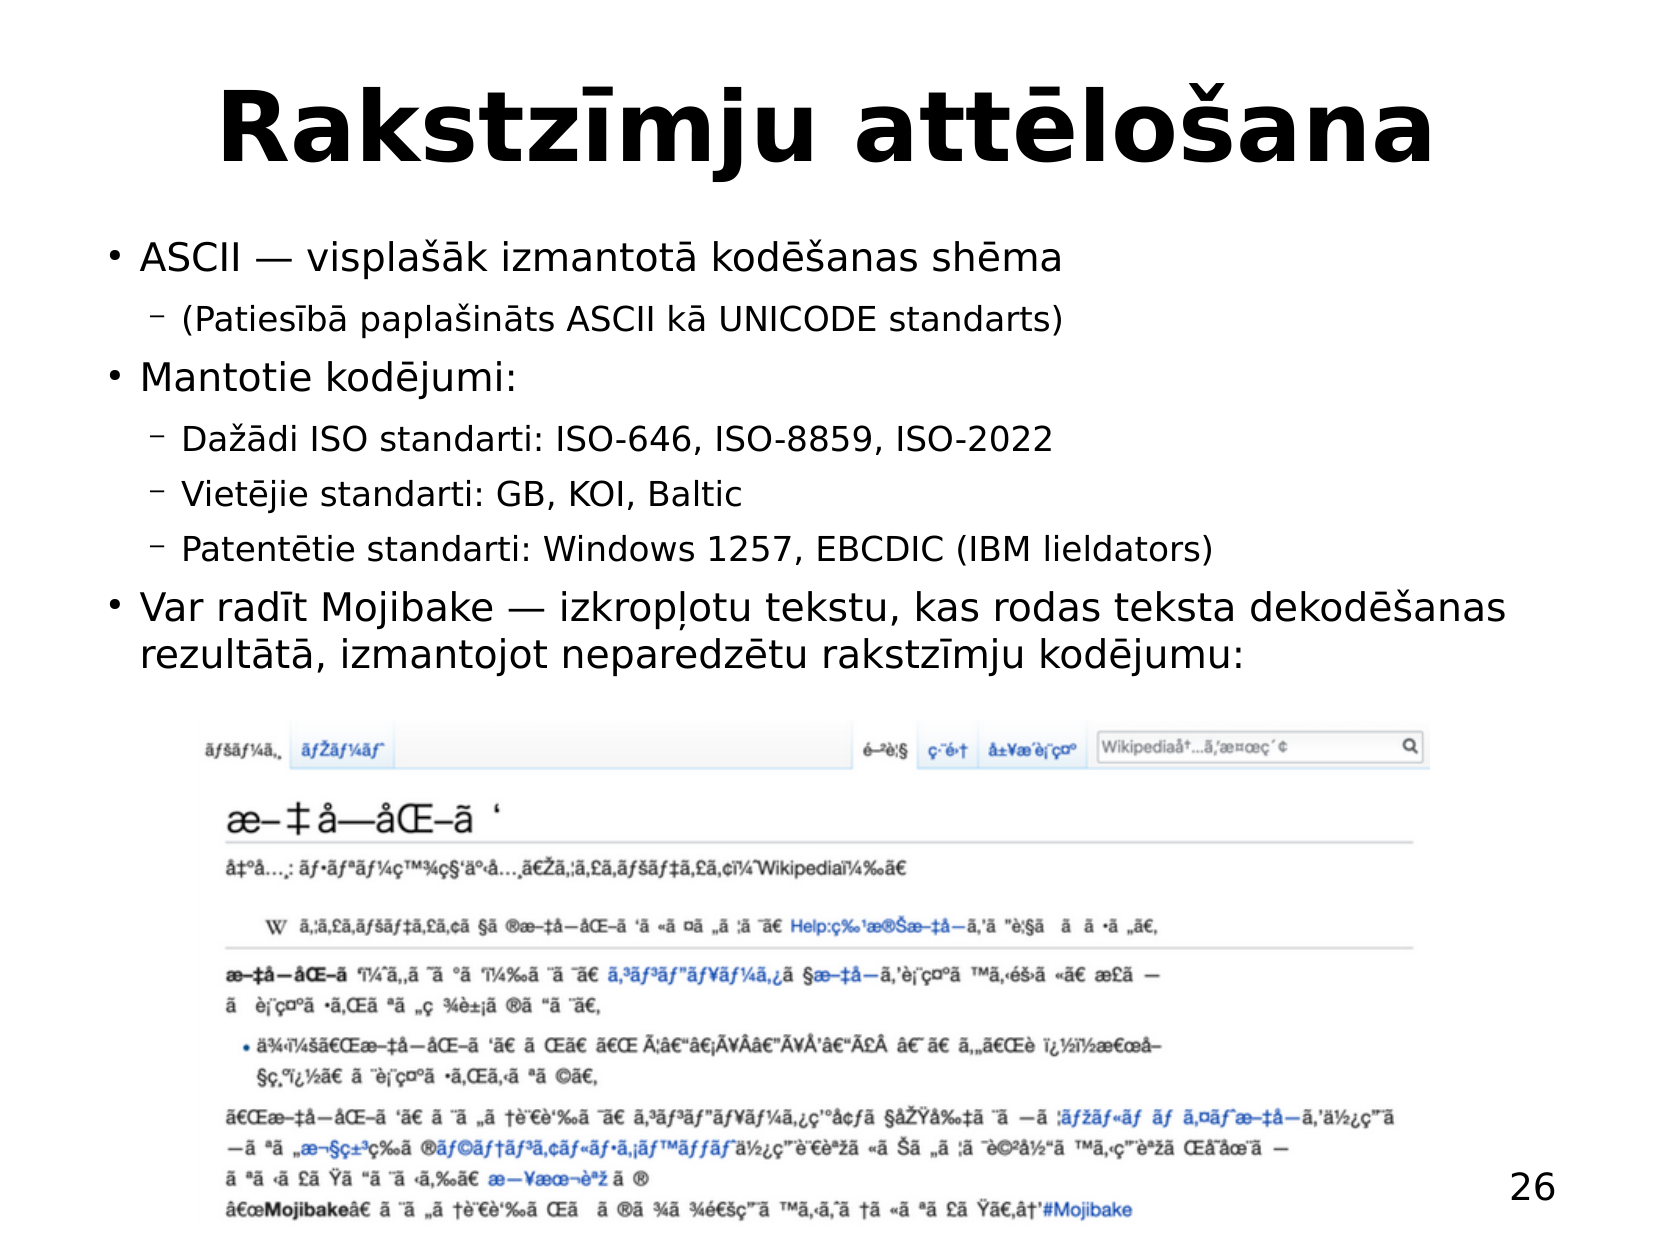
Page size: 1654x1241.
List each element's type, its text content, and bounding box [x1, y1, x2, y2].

title Rakstzīmju attēlošana [82, 49, 1571, 196]
list ASCII — visplašāk izmantotā kodēšanas shēma (Patiesībā paplašināts ASCII kā UNICODE standarts) Mantotie kodējumi: Dažādi ISO standarti: ISO-646, ISO-8859, ISO-2022 Vietējie standarti: GB, KOI, Baltic Patentētie standarti: Windows 1257, EBCDIC (IBM lieldators) Var radīt Mojibake — ​​izkropļotu tekstu, kas rodas teksta dekodēšanas rezultātā, izmantojot neparedzētu rakstzīmju kodējumu: [82, 225, 1538, 709]
picture [197, 720, 1430, 1227]
